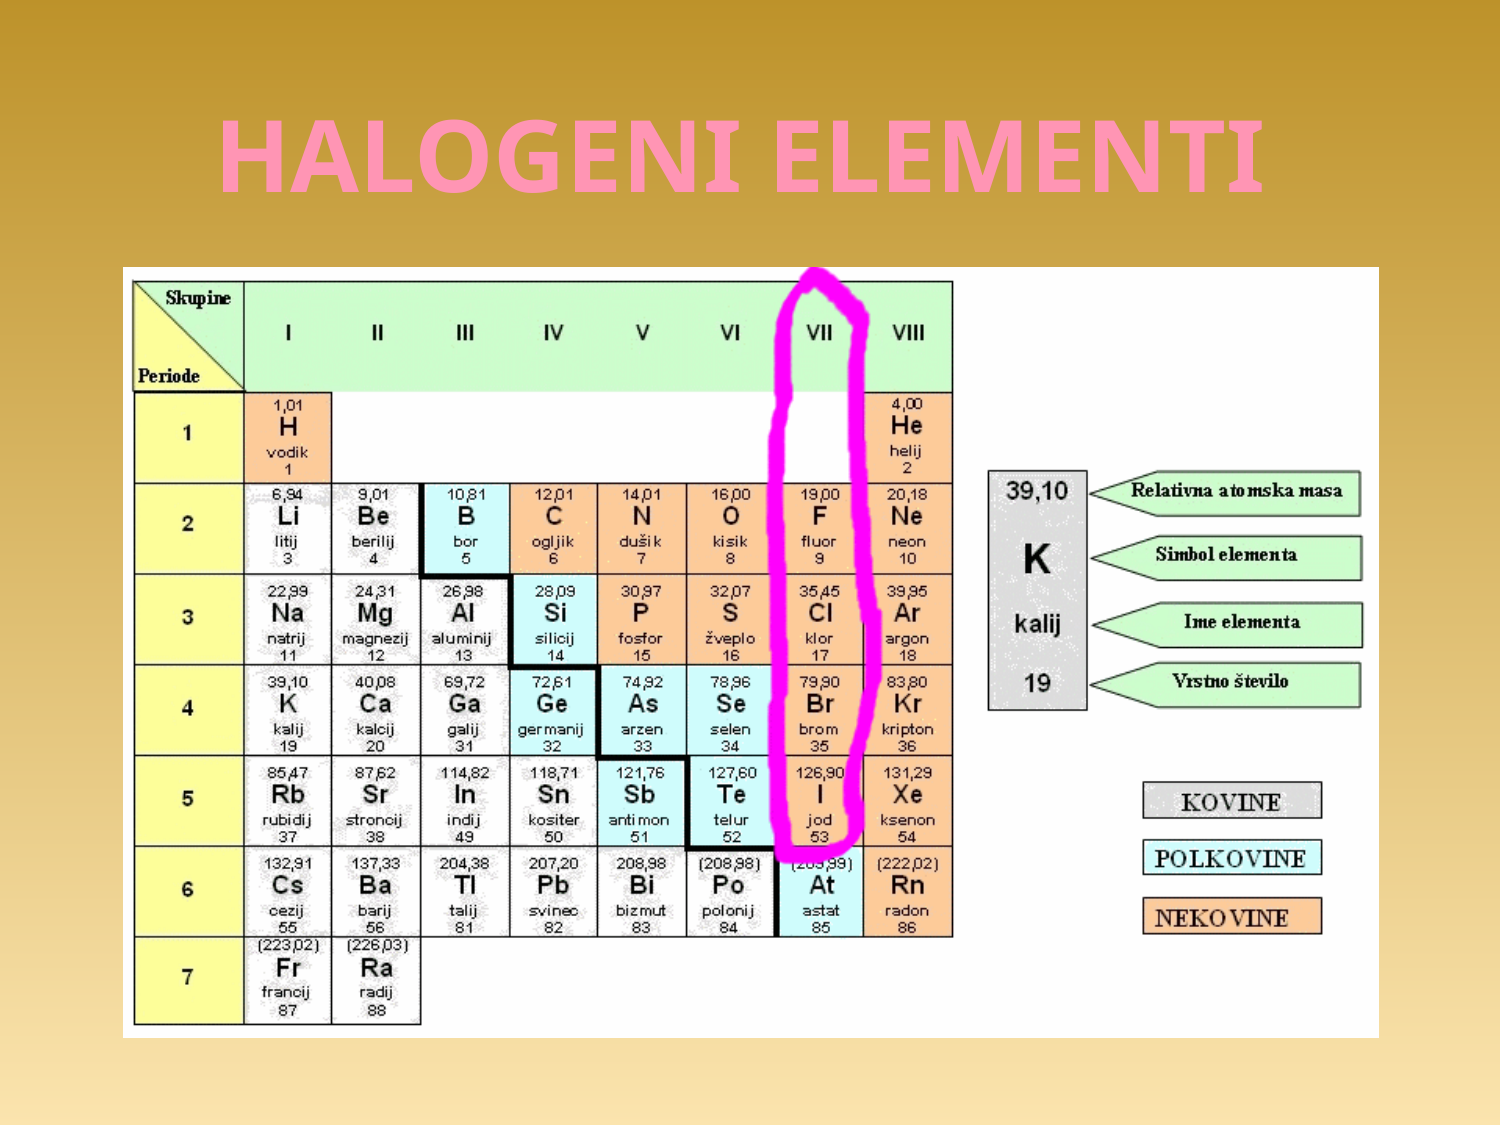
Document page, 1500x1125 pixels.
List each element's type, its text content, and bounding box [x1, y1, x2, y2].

title HALOGENI ELEMENTI [64, 66, 1415, 213]
picture [123, 267, 1379, 1038]
